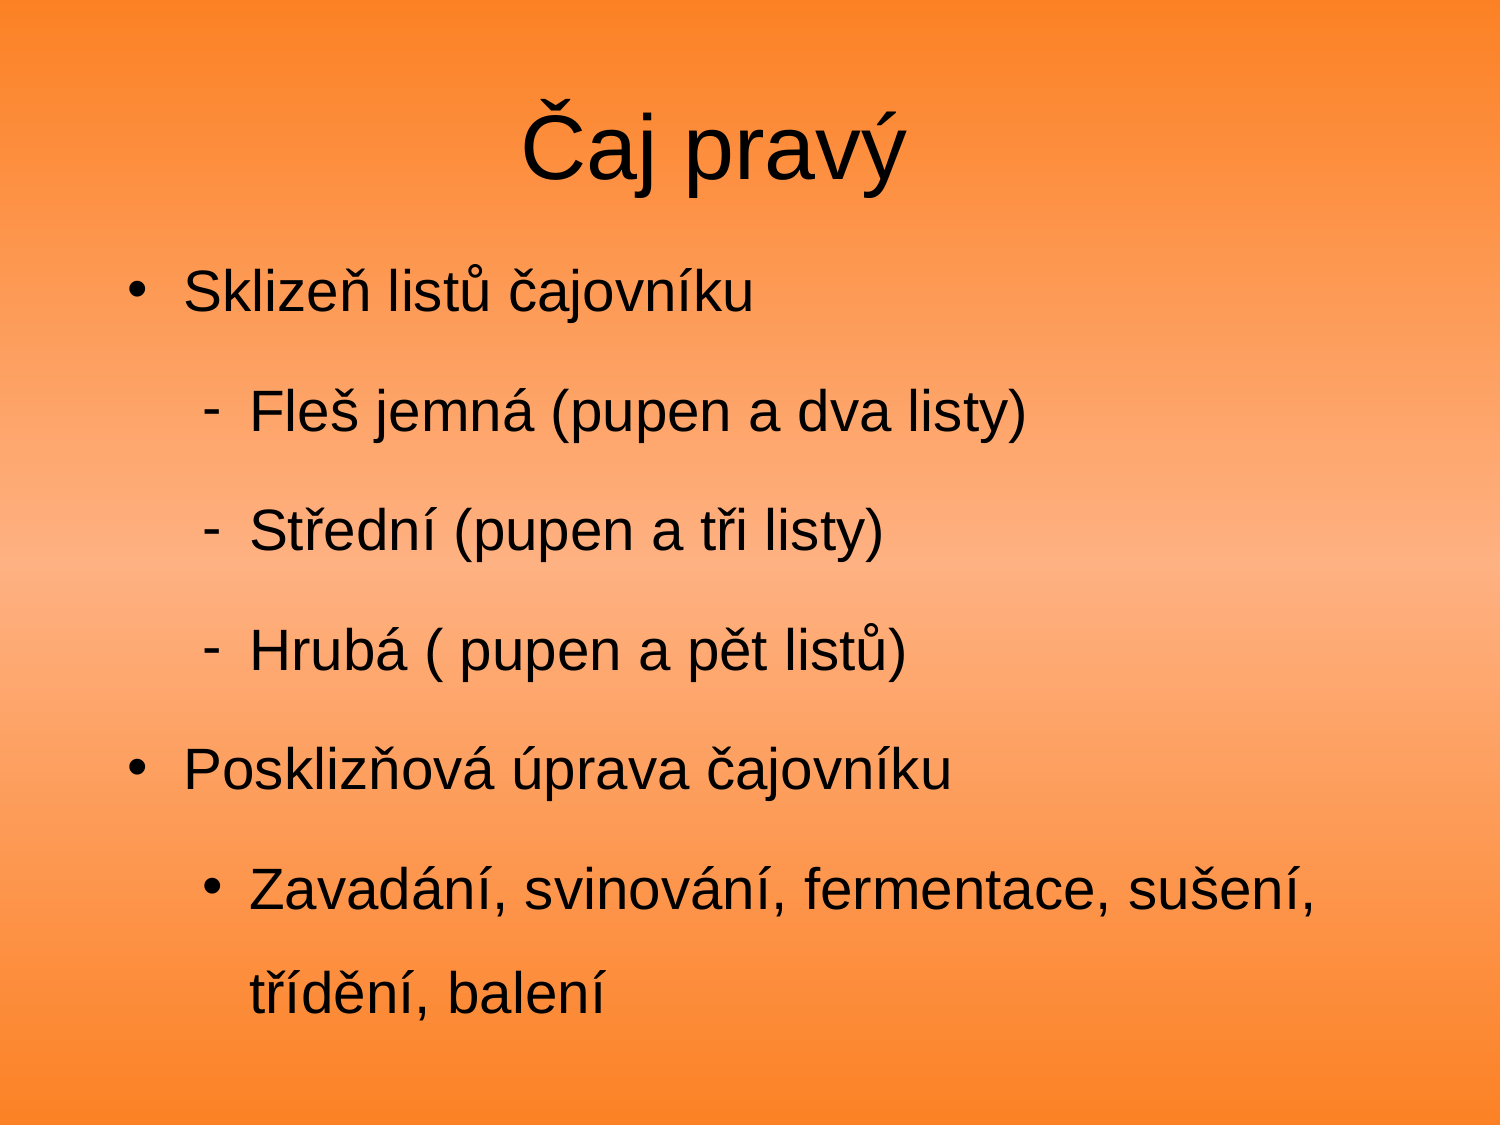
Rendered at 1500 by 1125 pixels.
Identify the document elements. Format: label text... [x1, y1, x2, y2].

list Sklizeň listů čajovníku Fleš jemná (pupen a dva listy) Střední (pupen a tři listy) Hrubá ( pupen a pět listů) Posklizňová úprava čajovníku Zavadání, svinování, fermentace, sušení, třídění, balení [112, 210, 1388, 1125]
title Čaj pravý [76, 66, 1352, 219]
